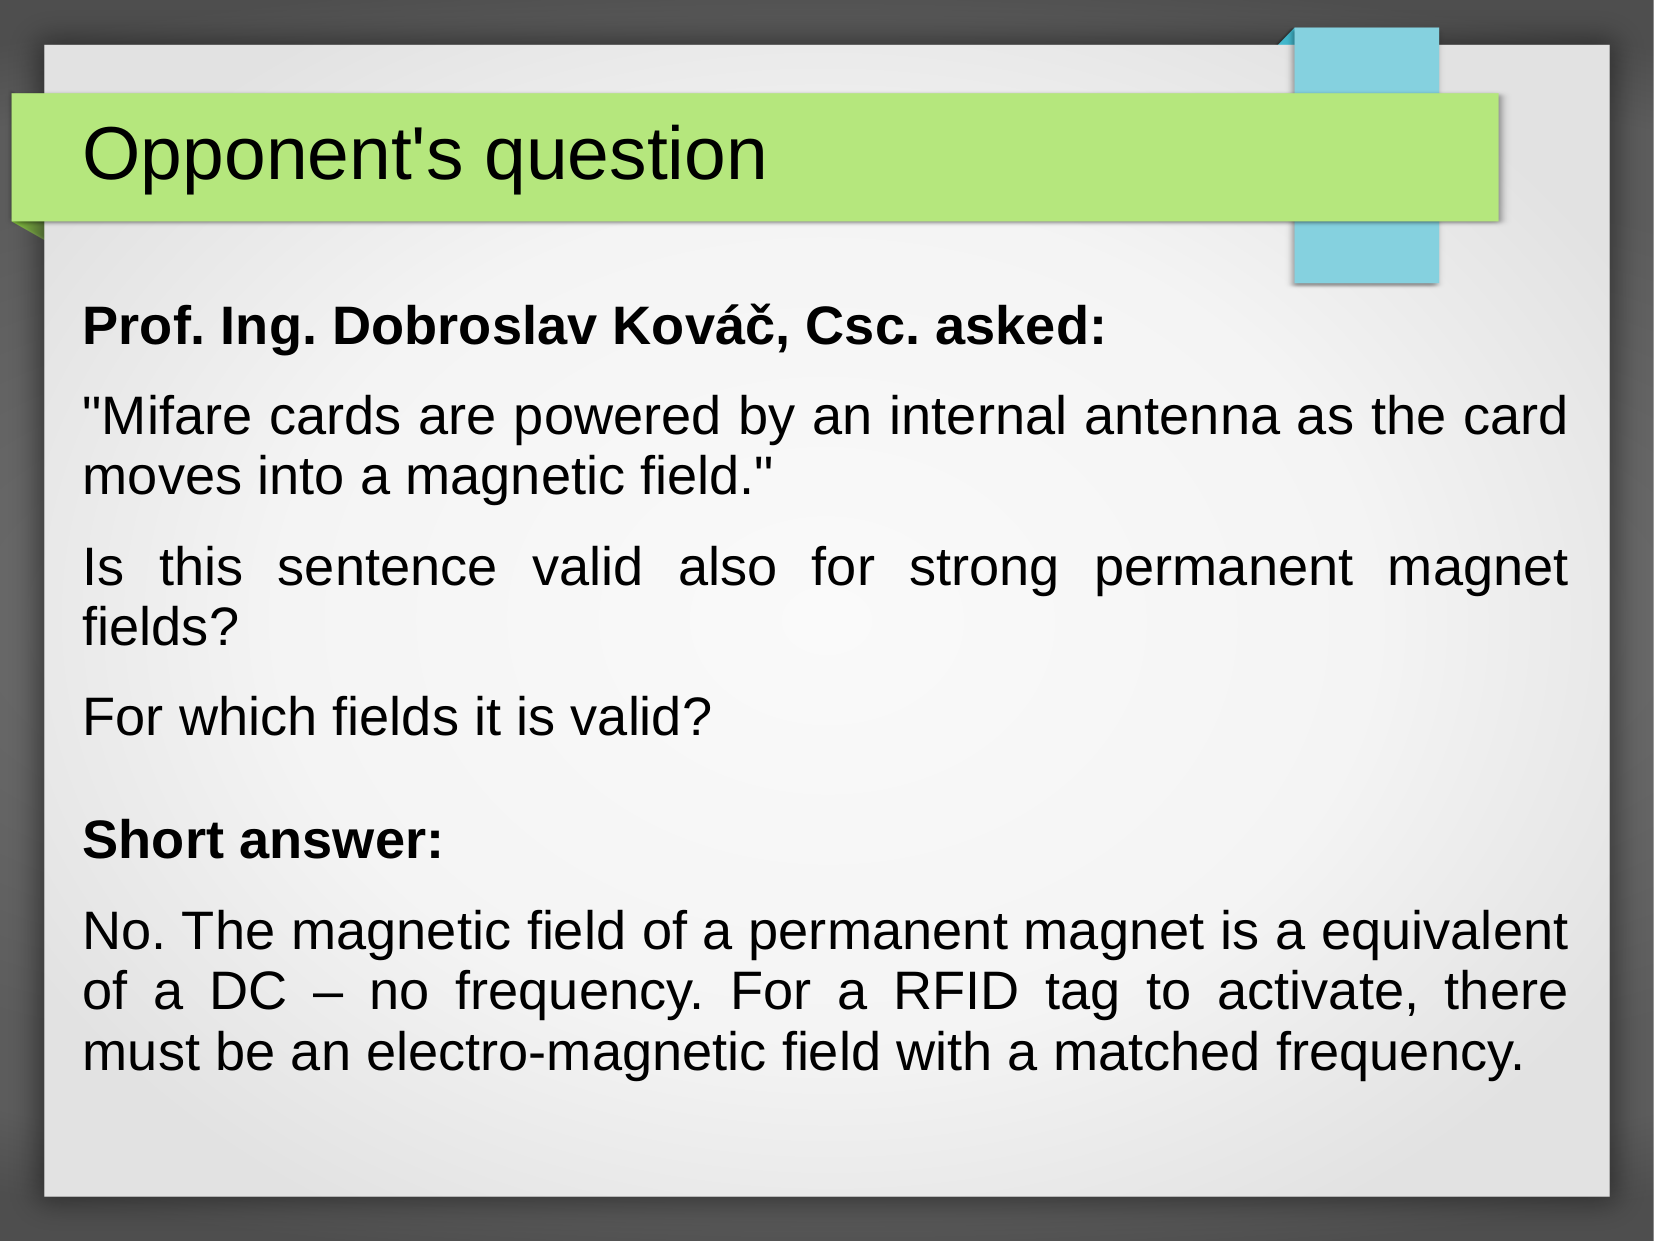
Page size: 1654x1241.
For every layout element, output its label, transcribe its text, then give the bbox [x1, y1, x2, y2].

list Prof. Ing. Dobroslav Kováč, Csc. asked: "Mifare cards are powered by an internal antenna as the card moves into a magnetic field." Is this sentence valid also for strong permanent magnet fields? For which fields it is valid? [82, 295, 1571, 810]
list Short answer: No. The magnetic field of a permanent magnet is a equivalent of a DC – no frequency. For a RFID tag to activate, there must be an electro-magnetic field with a matched frequency. [82, 810, 1571, 1103]
picture [0, 0, 1654, 1241]
title Opponent's question [82, 94, 1264, 213]
